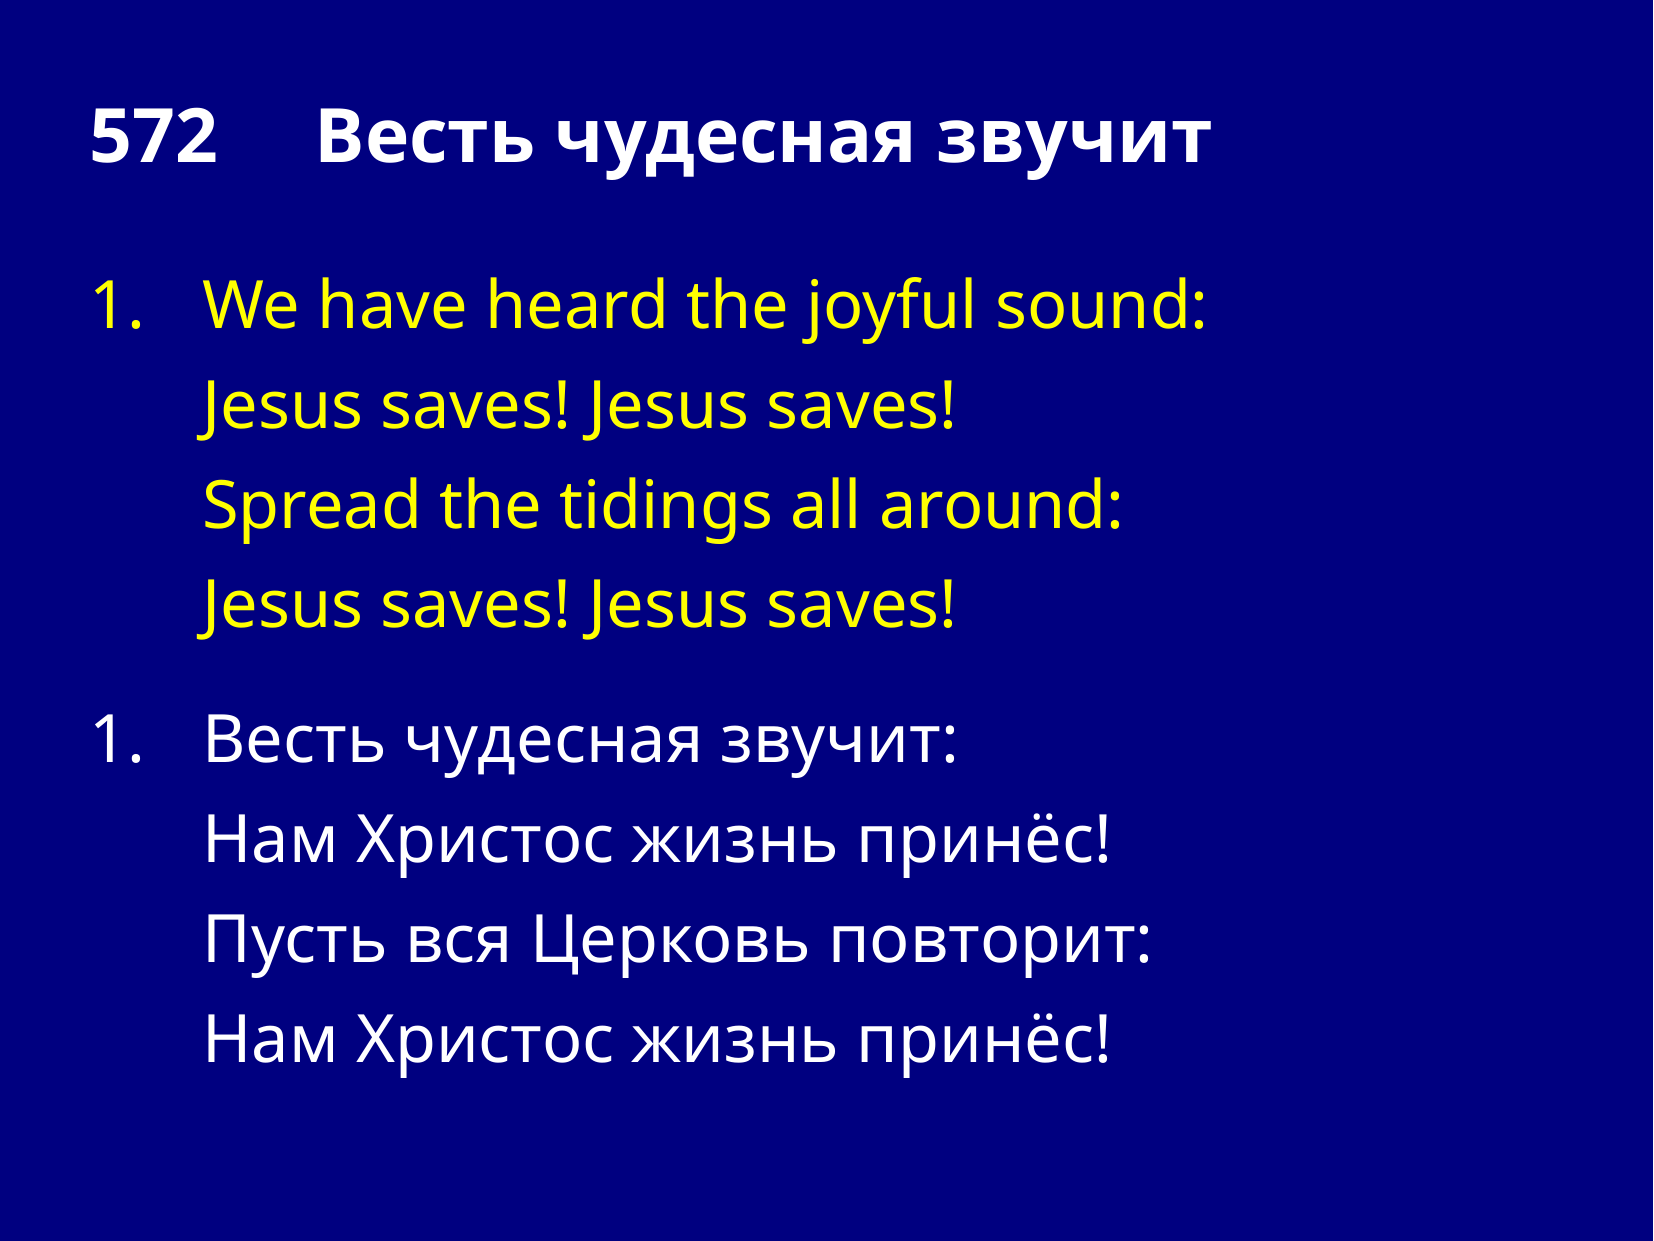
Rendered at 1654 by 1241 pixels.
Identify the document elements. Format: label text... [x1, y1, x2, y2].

text_box 1. Весть чудесная звучит: Нам Христос жизнь принёс! Пусть вся Церковь повторит: Нам Христос жизнь принёс! [75, 675, 1576, 1163]
text_box 1. We have heard the joyful sound: Jesus saves! Jesus saves! Spread the tidings all around: Jesus saves! Jesus saves! [75, 188, 1576, 638]
text_box 572 Весть чудесная звучит [75, 75, 1576, 188]
